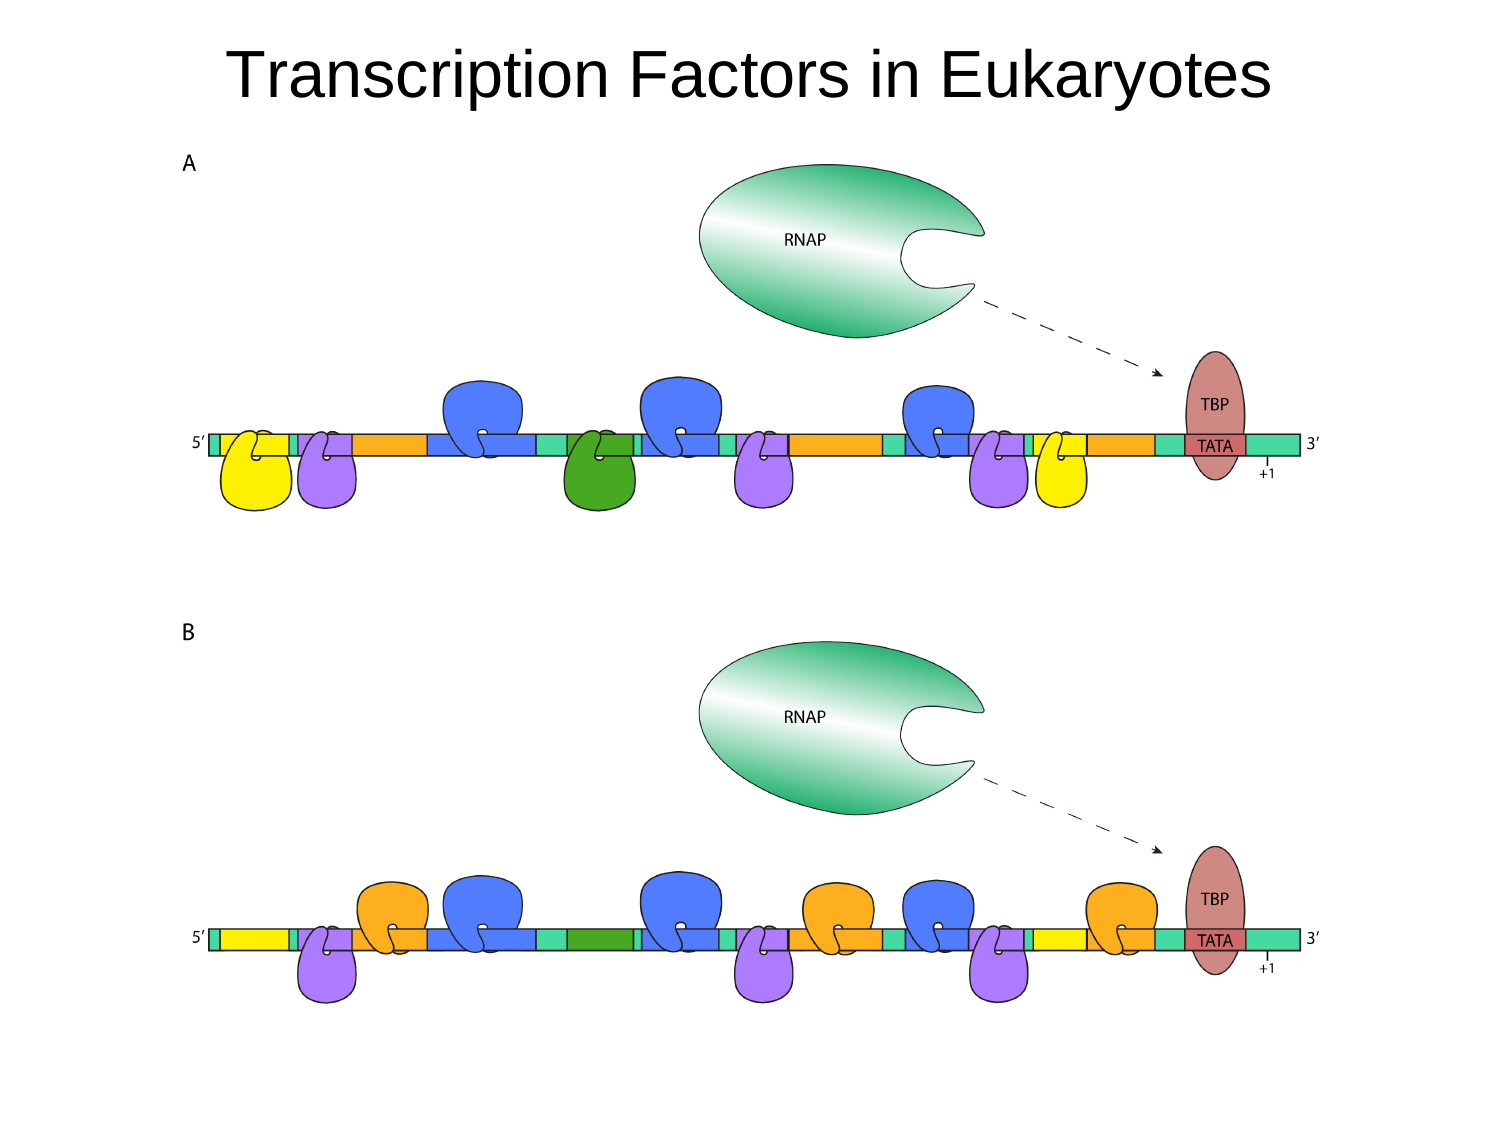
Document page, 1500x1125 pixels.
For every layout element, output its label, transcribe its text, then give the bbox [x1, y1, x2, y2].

picture [181, 149, 1319, 1005]
title Transcription Factors in Eukaryotes [75, 23, 1426, 119]
